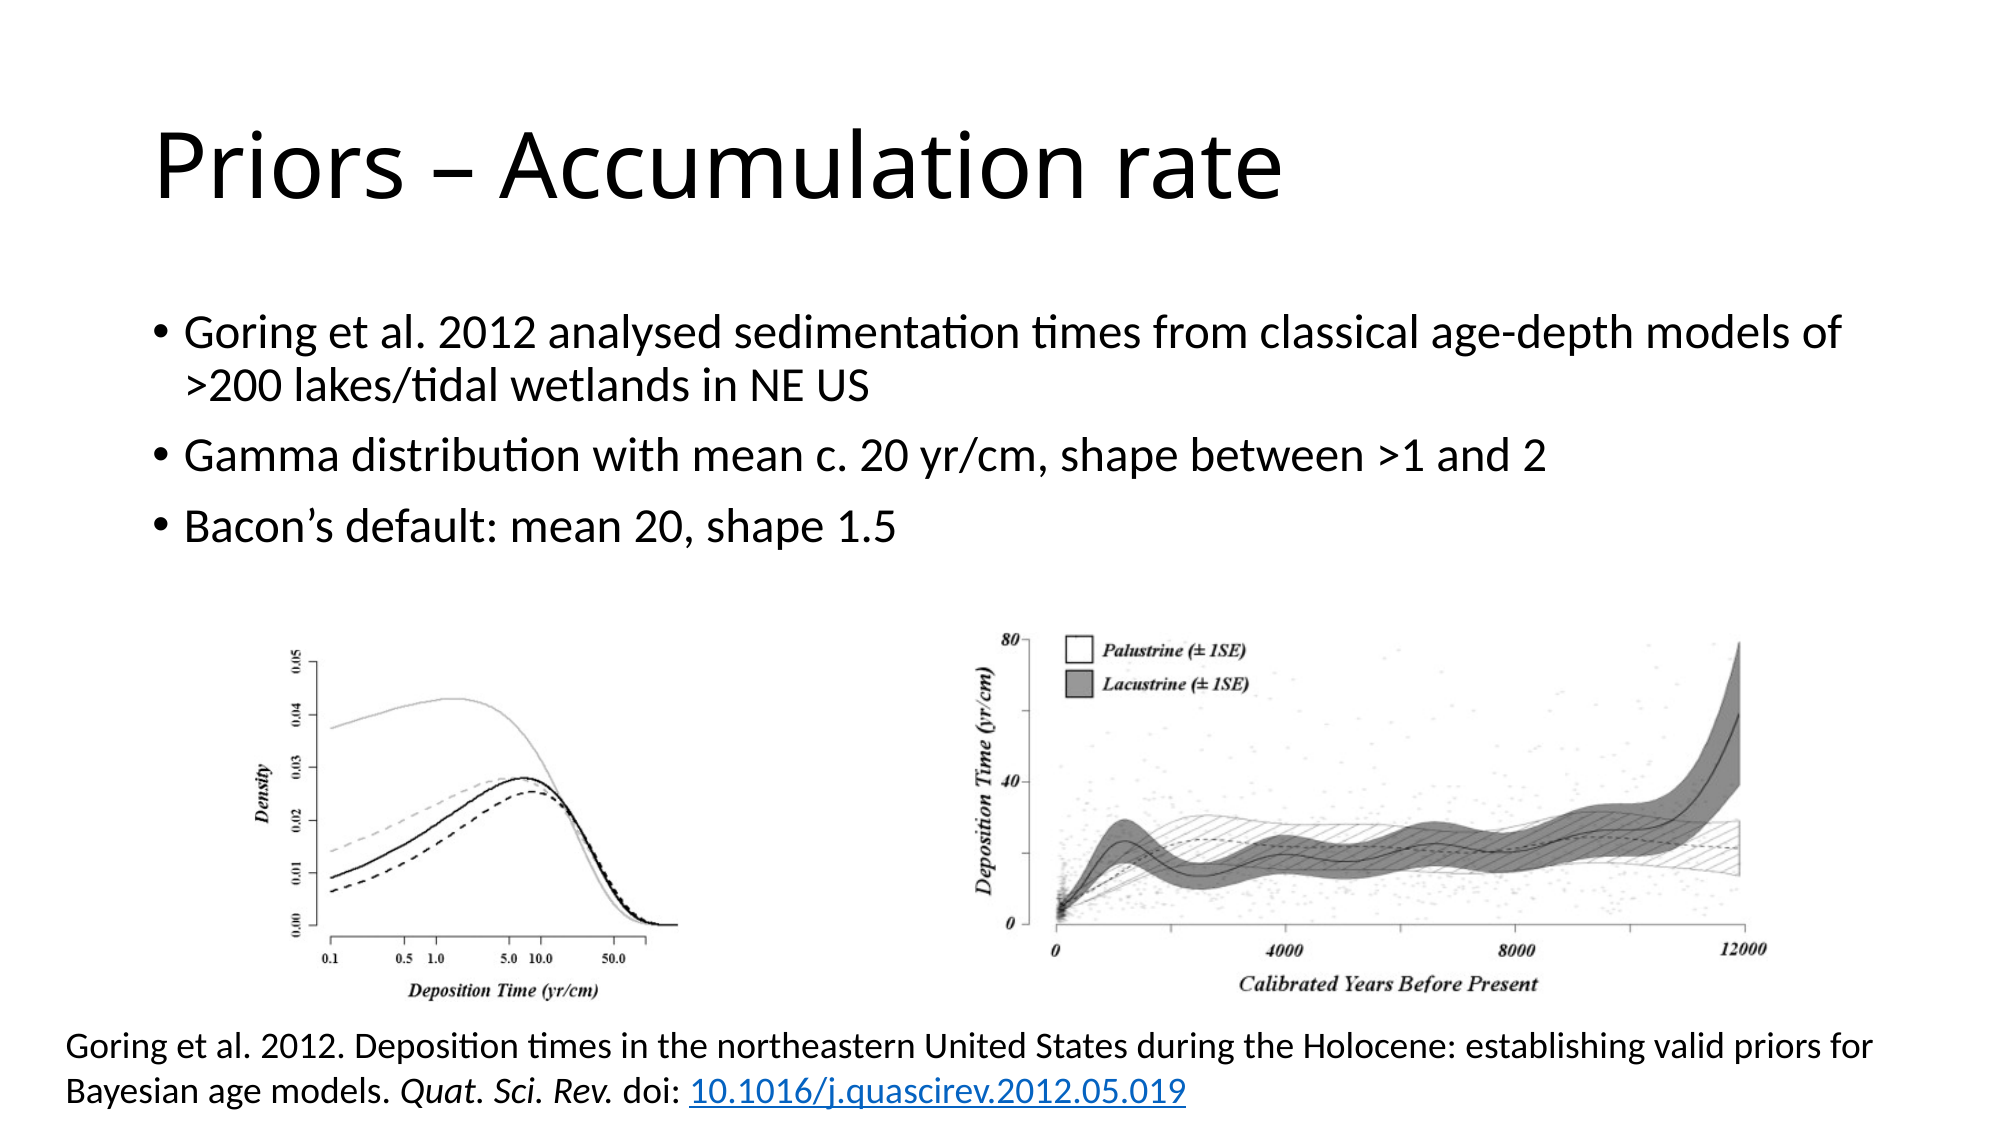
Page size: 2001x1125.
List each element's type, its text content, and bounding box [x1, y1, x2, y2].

picture [974, 632, 1768, 994]
text_box Goring et al. 2012. Deposition times in the northeastern United States during the Holocene: establishing valid priors for Bayesian age models. Quat. Sci. Rev. doi: 10.1016/j.quascirev.2012.05.019 [50, 1013, 1956, 1119]
text_box Goring et al. 2012 analysed sedimentation times from classical age-depth models of >200 lakes/tidal wetlands in NE US Gamma distribution with mean c. 20 yr/cm, shape between >1 and 2 Bacon’s default: mean 20, shape 1.5 [137, 299, 1956, 563]
text_box Priors – Accumulation rate [137, 59, 1863, 278]
picture [254, 649, 679, 1002]
